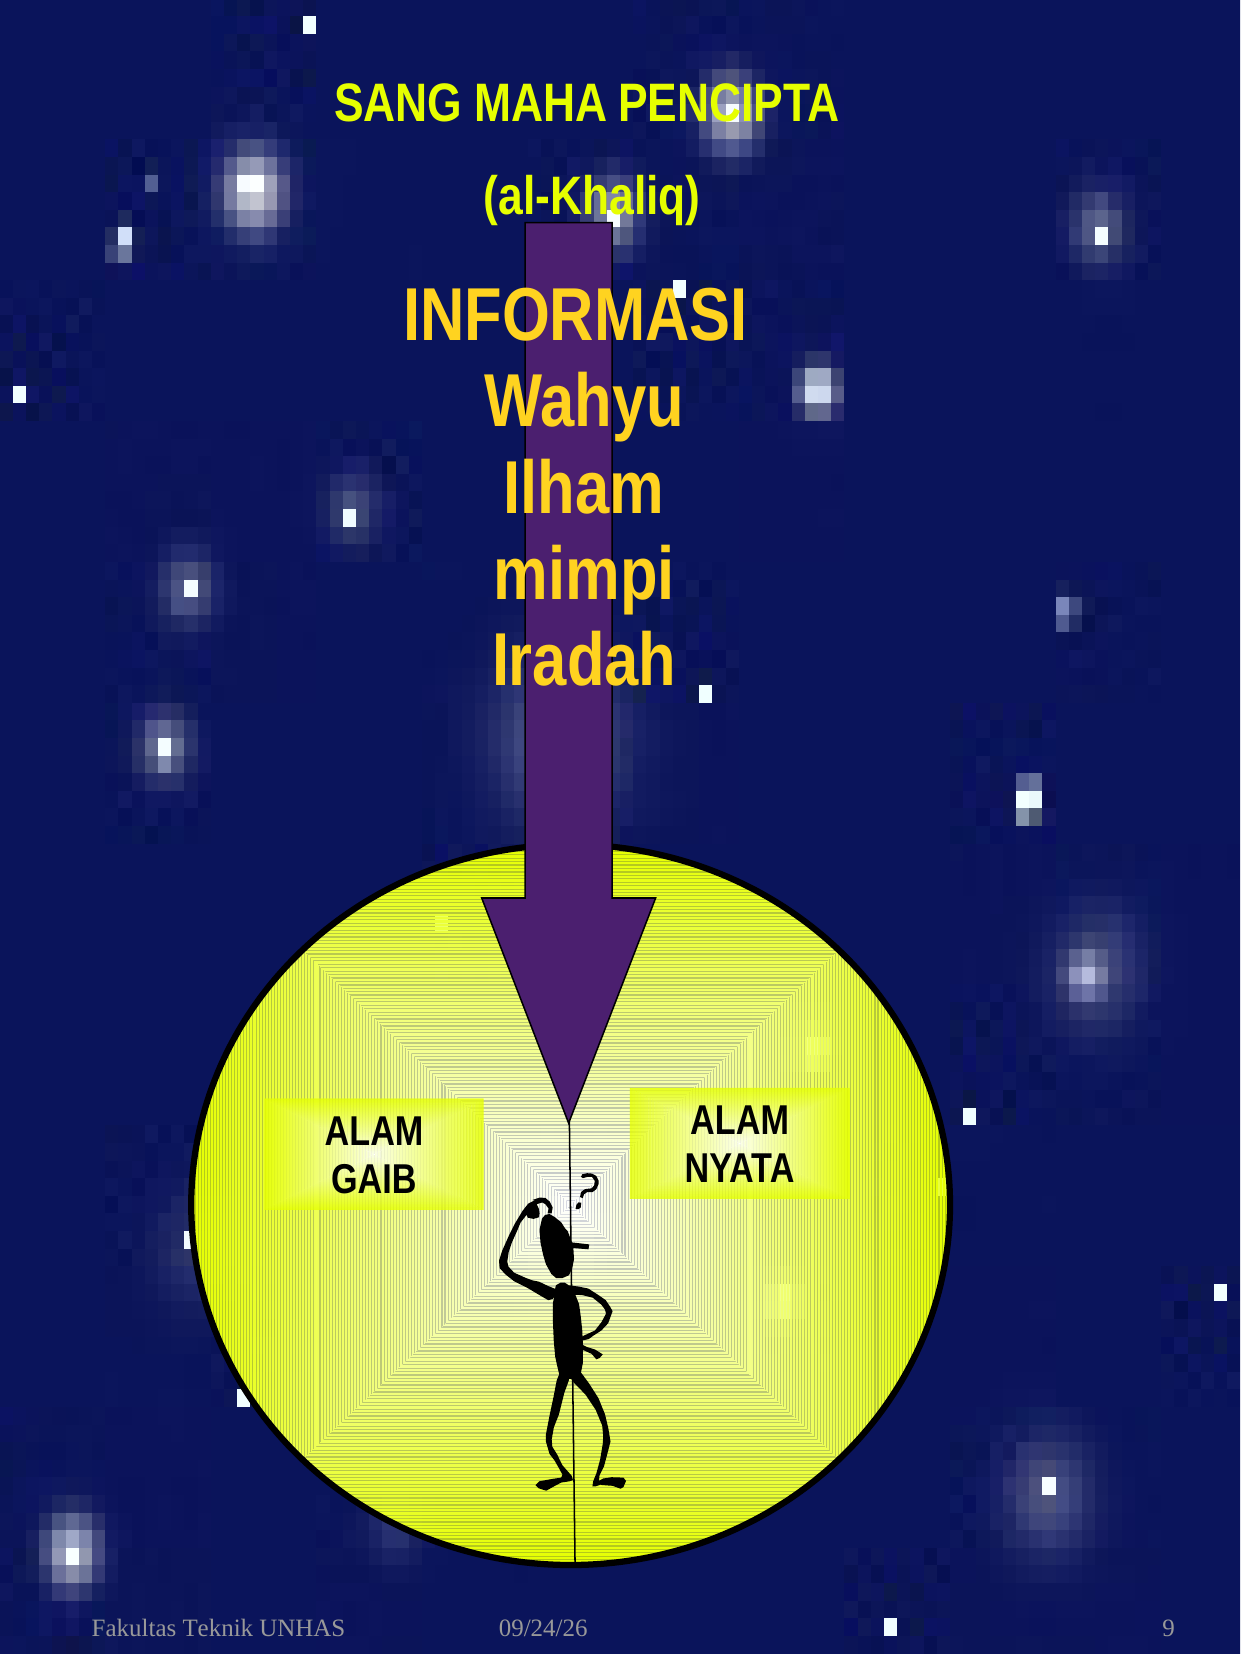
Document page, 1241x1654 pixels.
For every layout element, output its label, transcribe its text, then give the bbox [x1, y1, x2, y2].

picture [0, 0, 1241, 1654]
text_box ALAM NYATA [629, 1087, 850, 1199]
text_box INFORMASI Wahyu Ilham mimpi Iradah [236, 262, 916, 710]
text_box SANG MAHA PENCIPTA (al-Khaliq) [70, 62, 1115, 234]
text_box [525, 222, 613, 262]
text_box ALAM GAIB [264, 1098, 484, 1210]
text_box [191, 710, 951, 1566]
